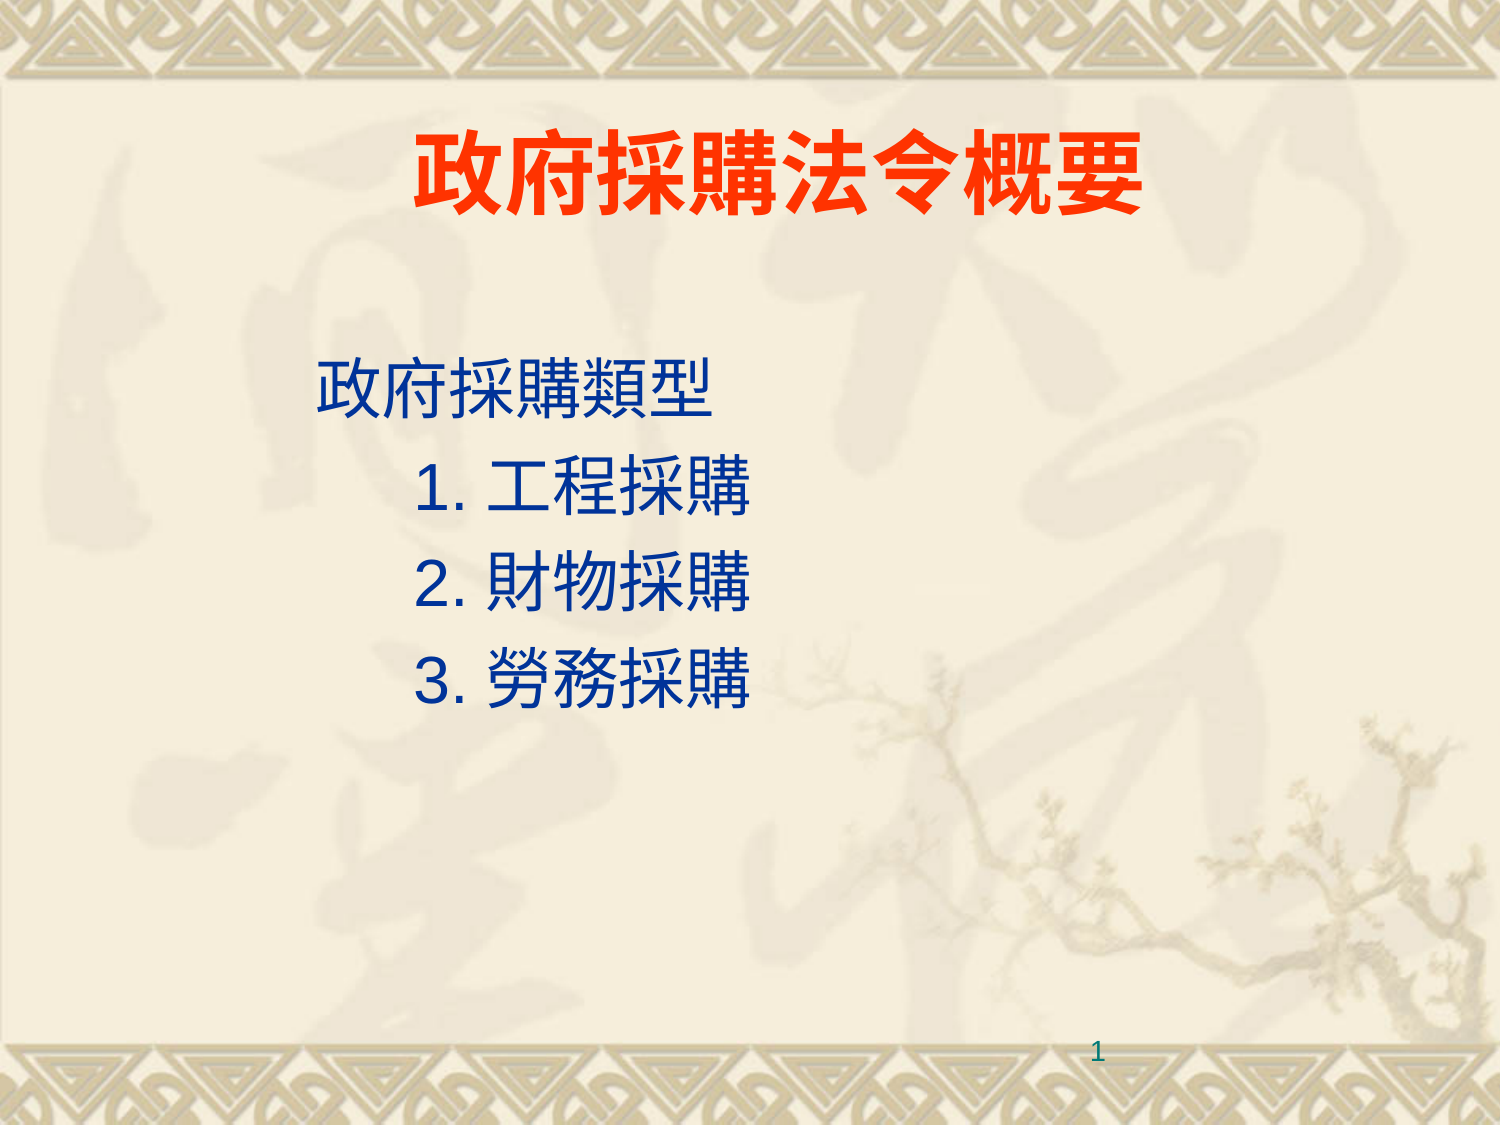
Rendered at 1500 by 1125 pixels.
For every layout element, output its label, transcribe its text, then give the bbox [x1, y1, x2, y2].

text_box [1074, 1024, 1451, 1103]
title 政府採購法令概要 [123, 101, 1436, 240]
list 政府採購類型 1.工程採購 2.財物採購 3.勞務採購 [123, 339, 1270, 967]
